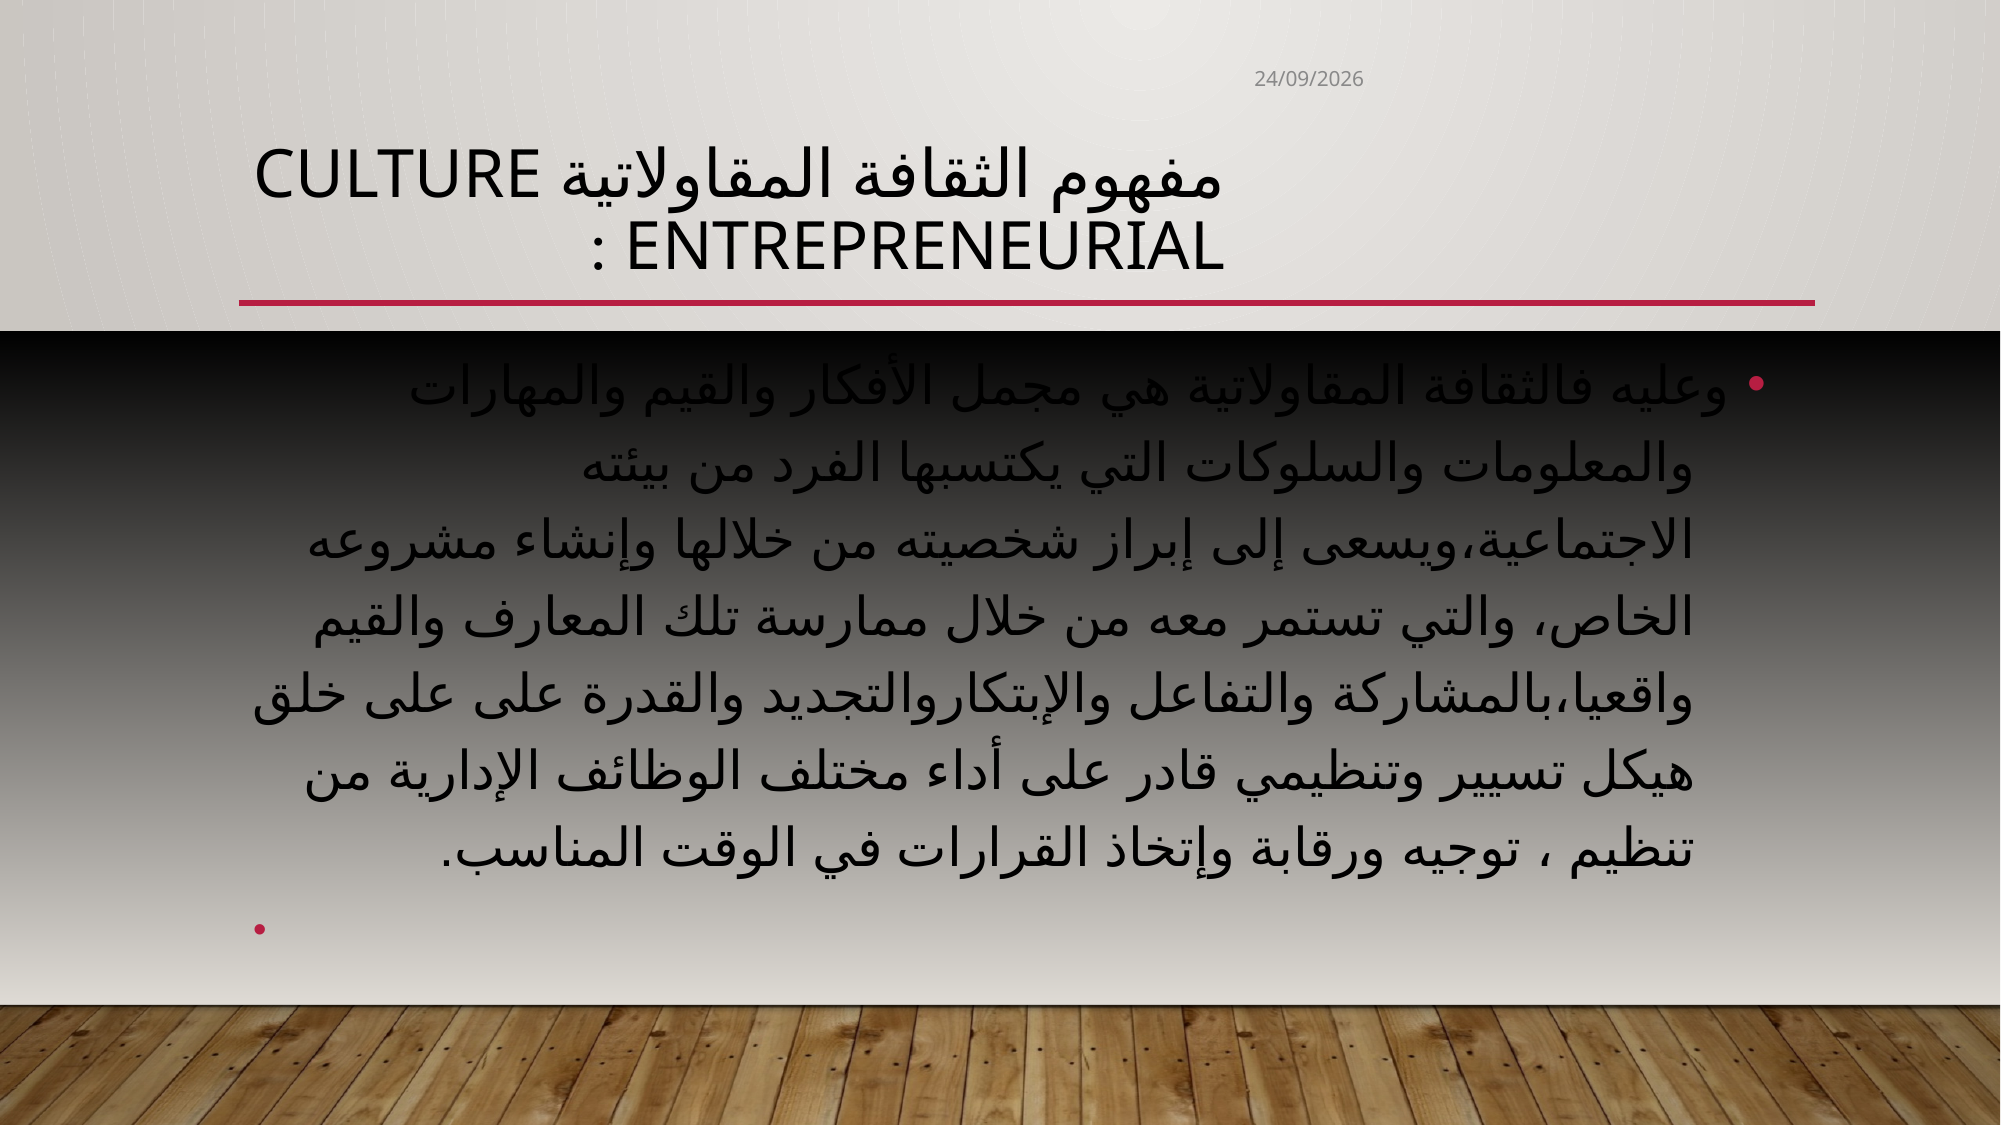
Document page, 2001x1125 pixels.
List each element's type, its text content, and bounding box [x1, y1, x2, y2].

title مفهوم الثقافة المقاولاتية Culture Entrepreneurial : [238, 131, 1814, 305]
list وعليه فالثقافة المقاولاتية هي مجمل الأفكار والقيم والمهارات والمعلومات والسلوكات التي يكتسبها الفرد من بيئته الاجتماعية،ويسعى إلى إبراز شخصيته من خلالها وإنشاء مشروعه الخاص، والتي تستمر معه من خلال ممارسة تلك المعارف والقيم واقعيا،بالمشاركة والتفاعل والإبتكاروالتجديد والقدرة على على خلق هيكل تسيير وتنظيمي قادر على أداء مختلف الوظائف الإدارية من تنظيم ، توجيه ورقابة وإتخاذ القرارات في الوقت المناسب. [238, 330, 1814, 897]
text_box 19/02/2020 [1239, 54, 1814, 105]
